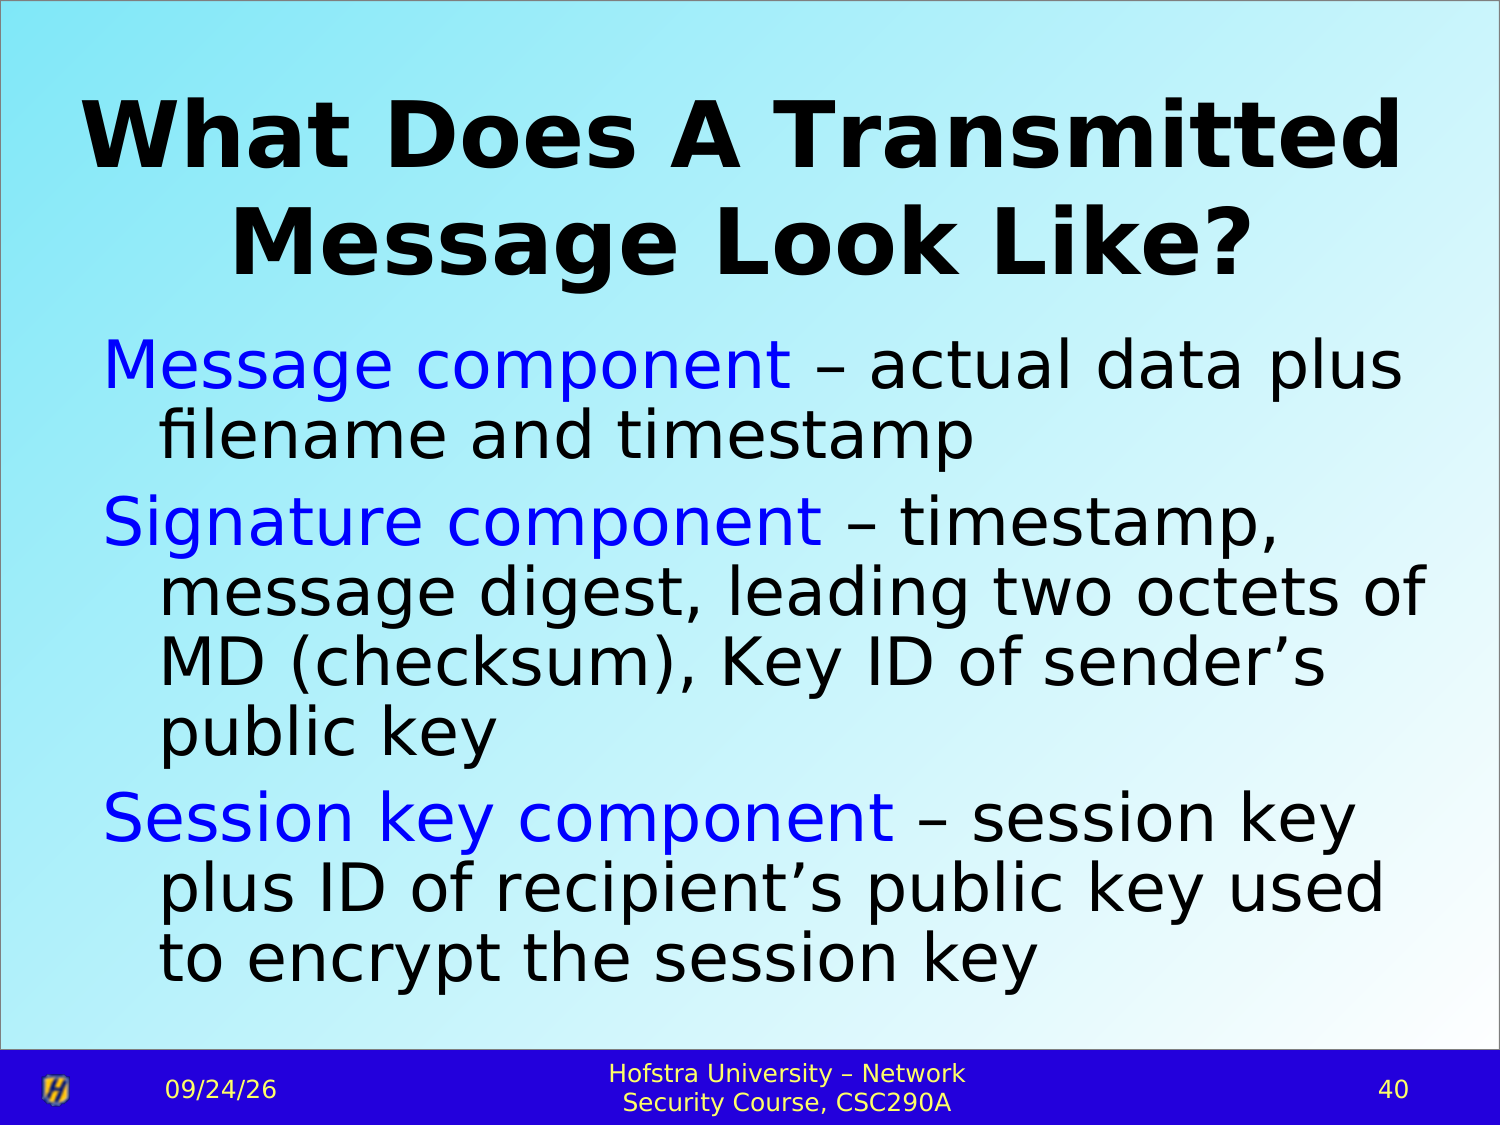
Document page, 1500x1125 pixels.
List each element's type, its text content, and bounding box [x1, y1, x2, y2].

list Message component – actual data plus filename and timestamp Signature component – timestamp, message digest, leading two octets of MD (checksum), Key ID of sender’s public key Session key component – session key plus ID of recipient’s public key used to encrypt the session key [87, 325, 1469, 1012]
title What Does A Transmitted Message Look Like? [49, 68, 1437, 304]
picture [37, 1072, 76, 1110]
